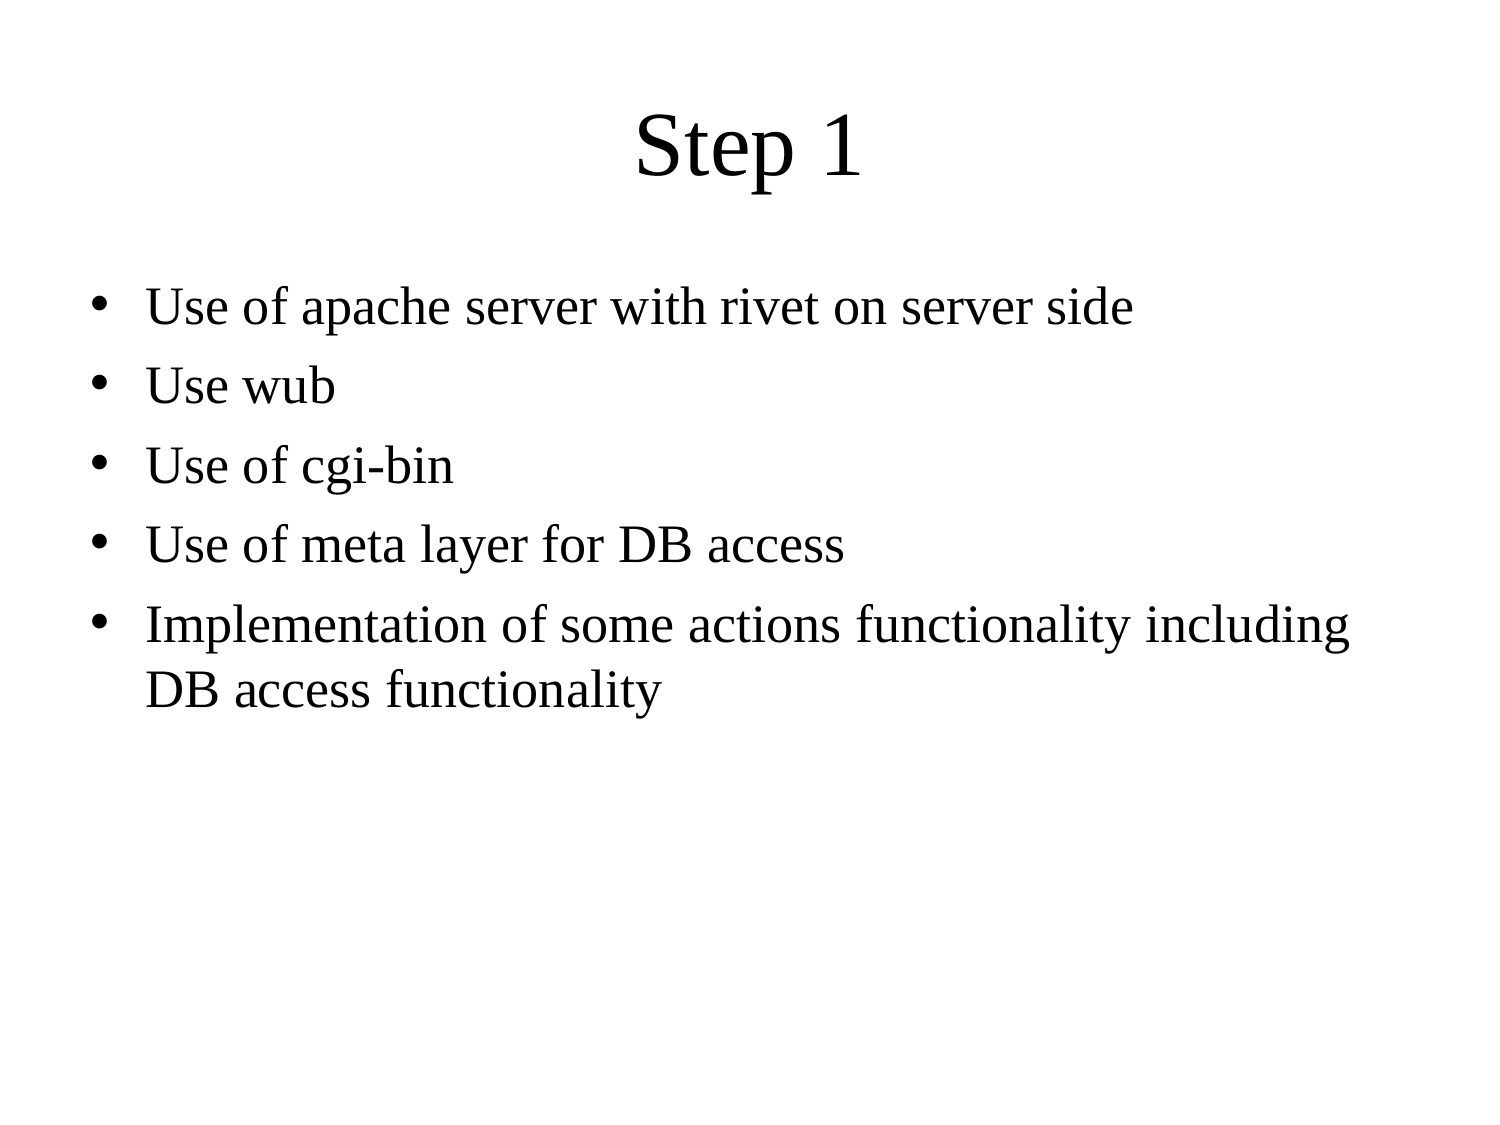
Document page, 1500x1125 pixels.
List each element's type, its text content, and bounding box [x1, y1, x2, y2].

text_box Step 1 [75, 45, 1426, 233]
text_box Use of apache server with rivet on server side Use wub Use of cgi-bin Use of meta layer for DB access Implementation of some actions functionality including DB access functionality [75, 262, 1426, 1005]
